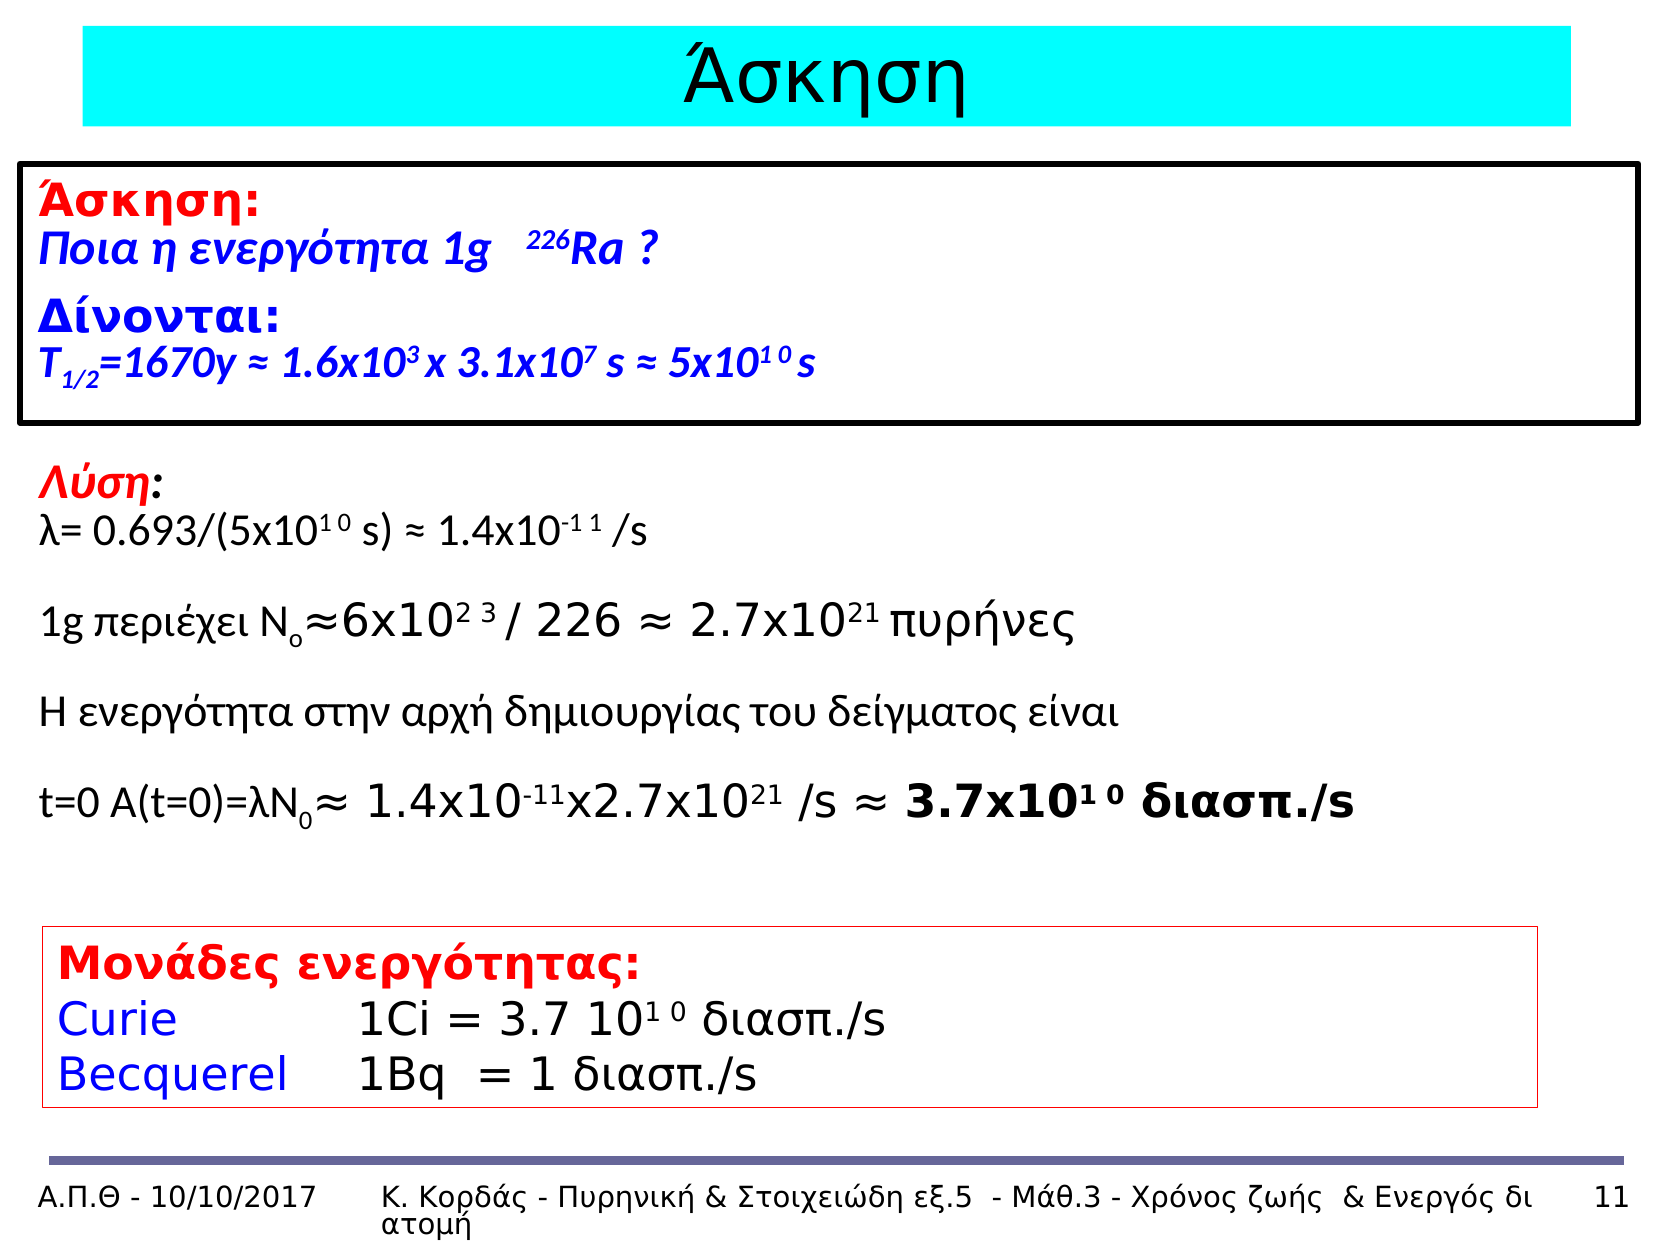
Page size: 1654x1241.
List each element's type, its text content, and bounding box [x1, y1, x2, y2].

text_box Άσκηση: Ποια η ενεργότητα 1g 226Ra ? Δίνονται: T1/2=1670y ≈ 1.6x103 x 3.1x107 s ≈ 5x101 0 s [19, 163, 1639, 423]
title Άσκηση [82, 32, 1571, 120]
text_box Μονάδες ενεργότητας: Curie 1Ci = 3.7 101 0 διασπ./s Becquerel 1Bq = 1 διασπ./s [42, 926, 1538, 1108]
text_box Λύση: λ= 0.693/(5x101 0 s) ≈ 1.4x10-1 1 /s 1g περιέχει Νο≈6x102 3 / 226 ≈ 2.7x1021 πυρήνες Η ενεργότητα στην αρχή δημιουργίας του δείγματος είναι t=0 Α(t=0)=λΝ0≈ 1.4x10-11x2.7x1021 /s ≈ 3.7x101 0 διασπ./s [23, 453, 1465, 867]
